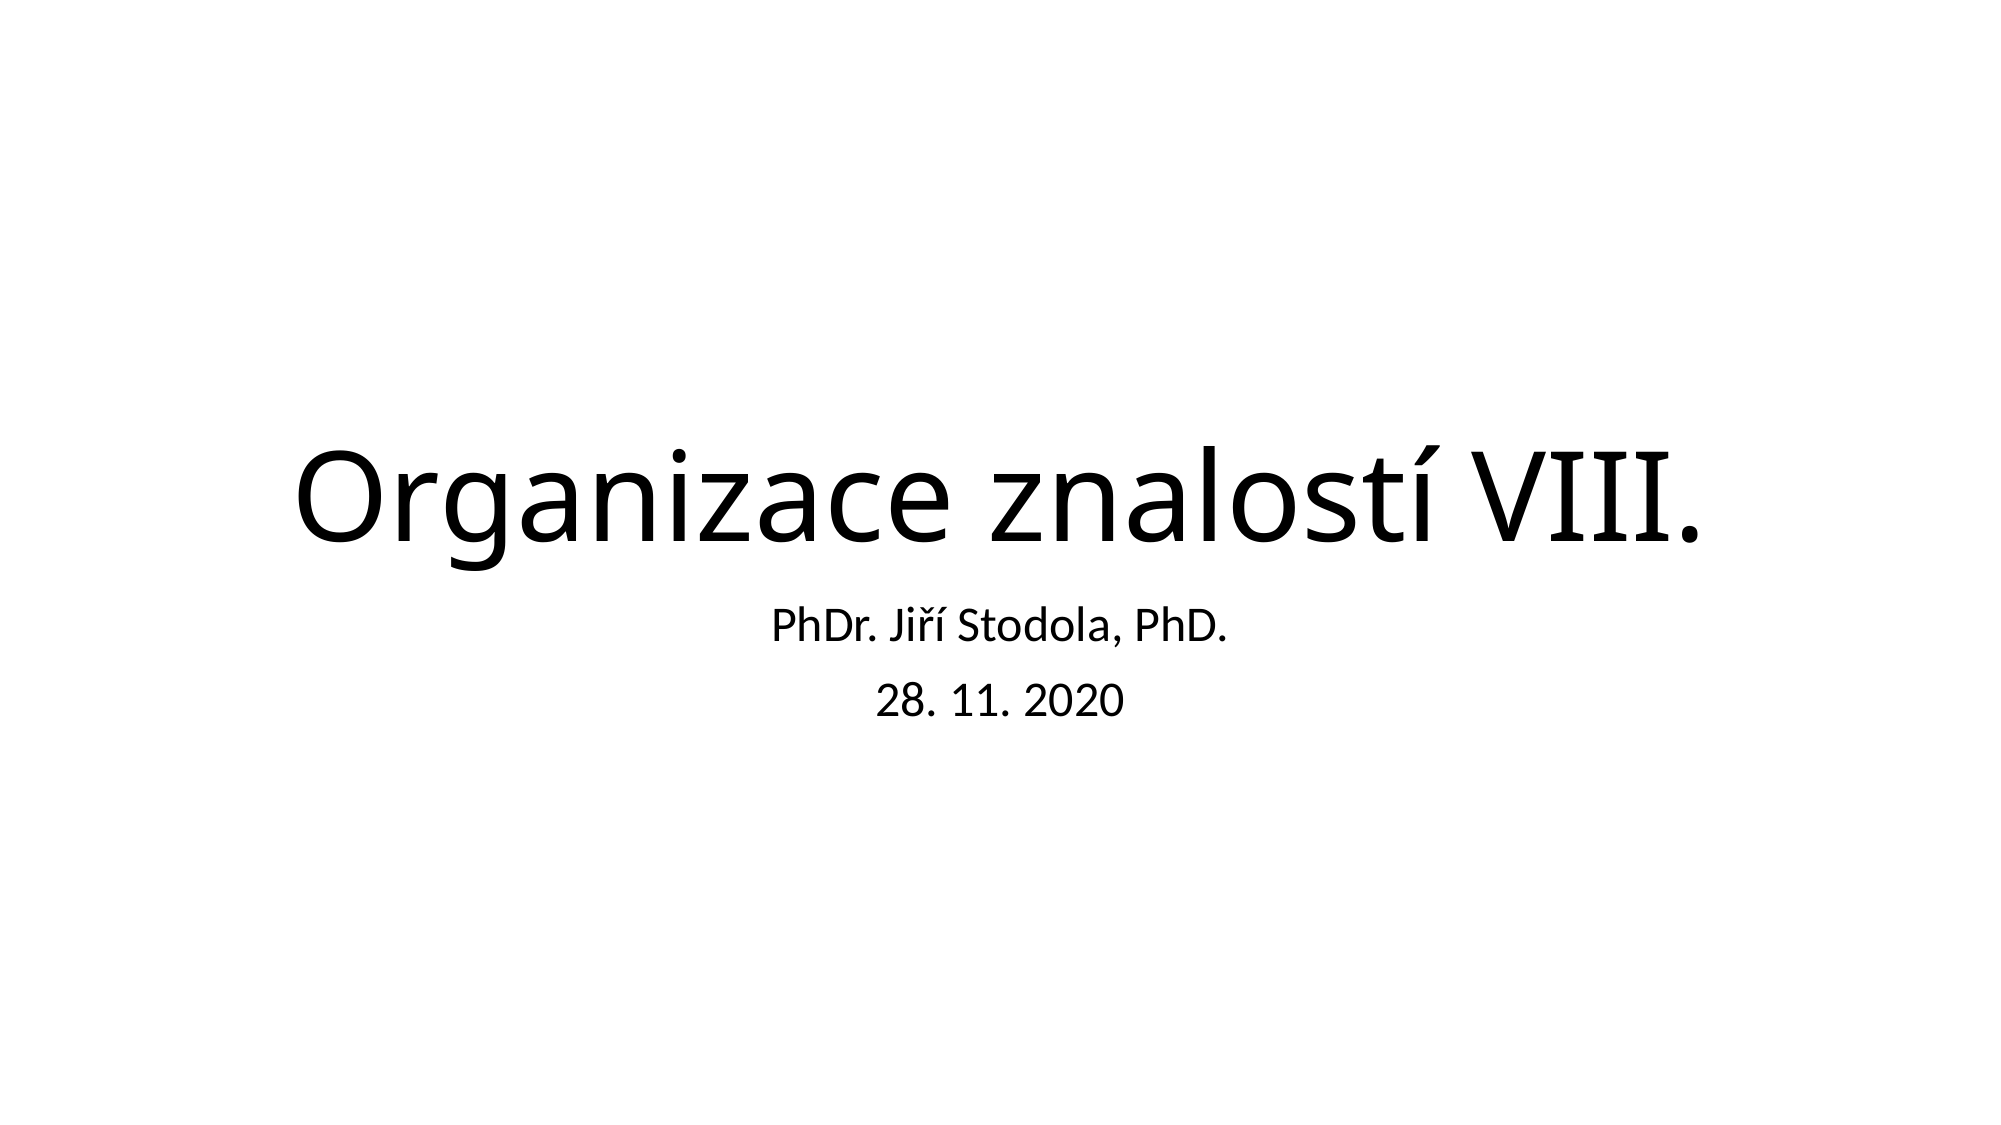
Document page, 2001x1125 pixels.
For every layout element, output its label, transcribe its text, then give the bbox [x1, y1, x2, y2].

title Organizace znalostí VIII. [249, 184, 1750, 576]
subtitle PhDr. Jiří Stodola, PhD. 28. 11. 2020 [249, 590, 1750, 863]
